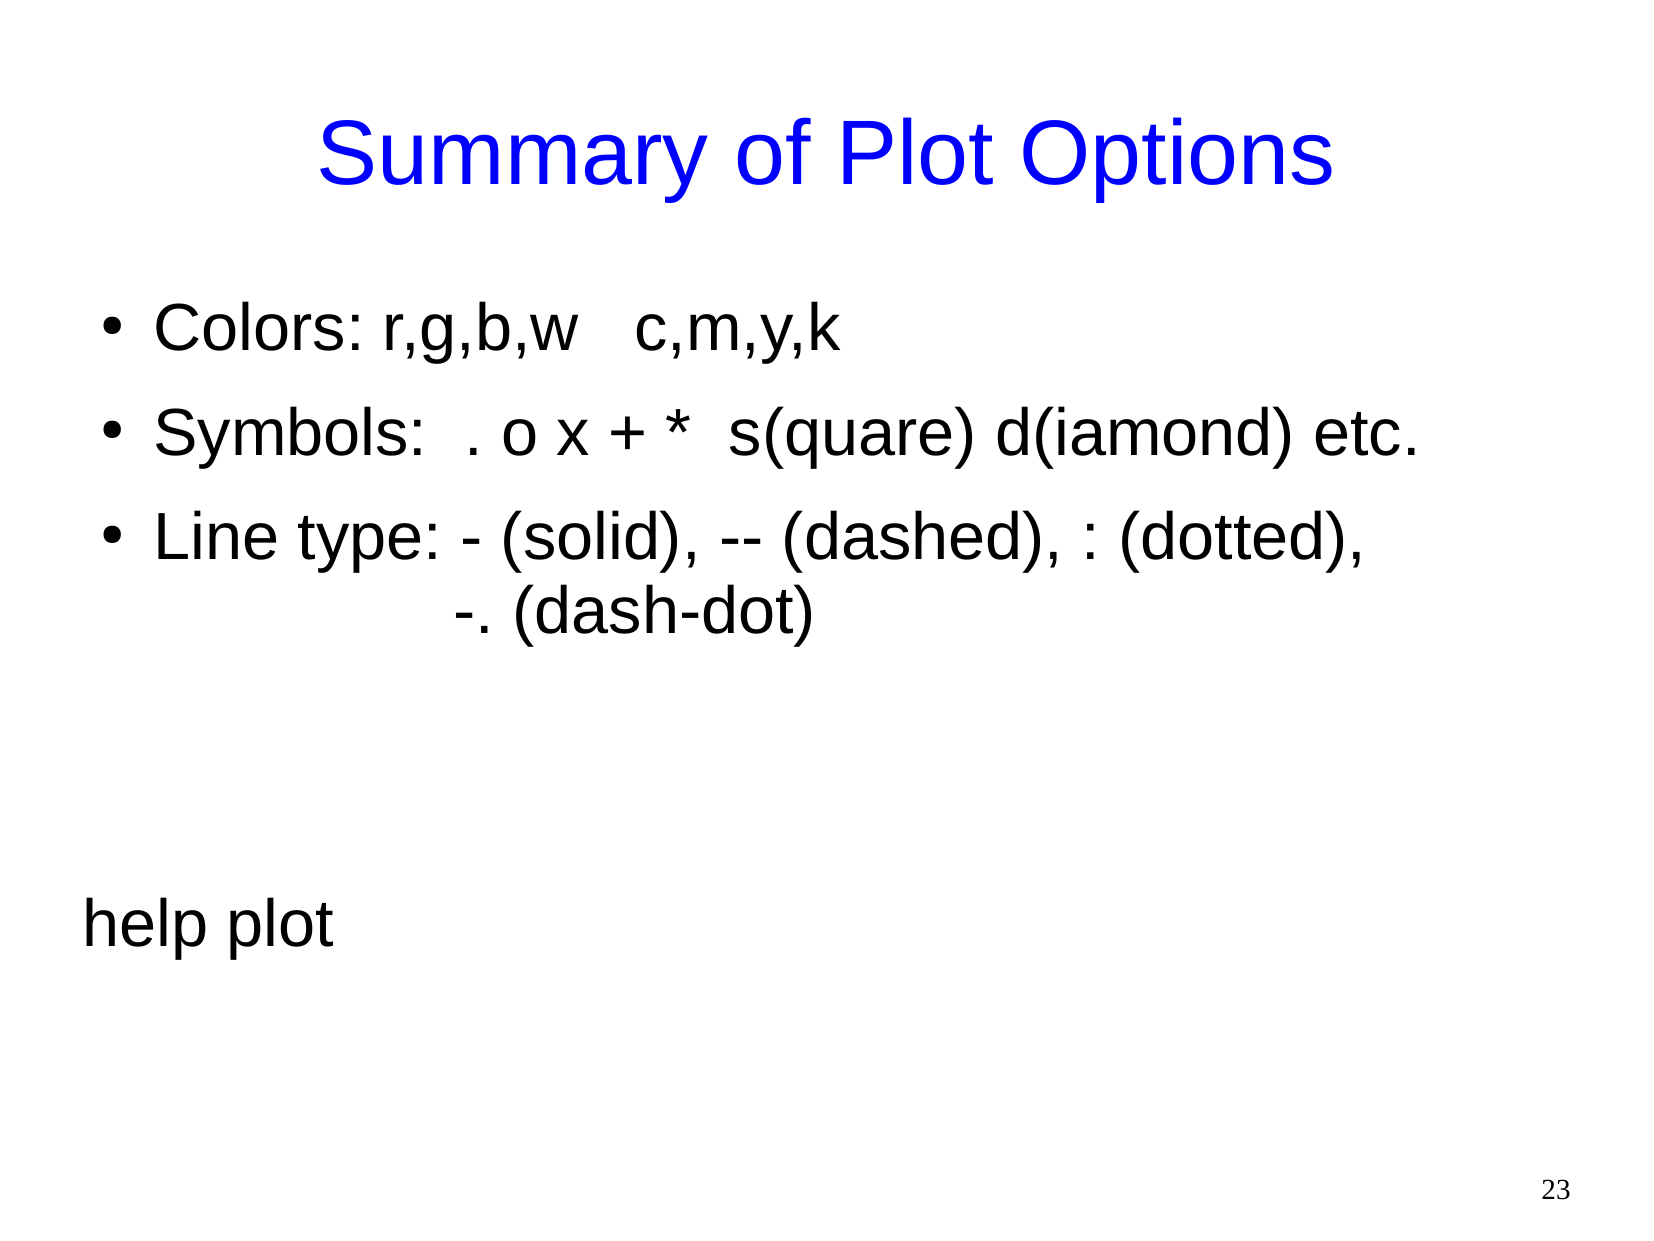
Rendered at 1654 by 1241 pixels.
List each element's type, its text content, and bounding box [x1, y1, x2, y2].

title Summary of Plot Options [82, 49, 1571, 257]
list Colors: r,g,b,w c,m,y,k Symbols: . o x + * s(quare) d(iamond) etc. Line type: - (solid), -- (dashed), : (dotted), -. (dash-dot) help plot [82, 290, 1571, 1109]
